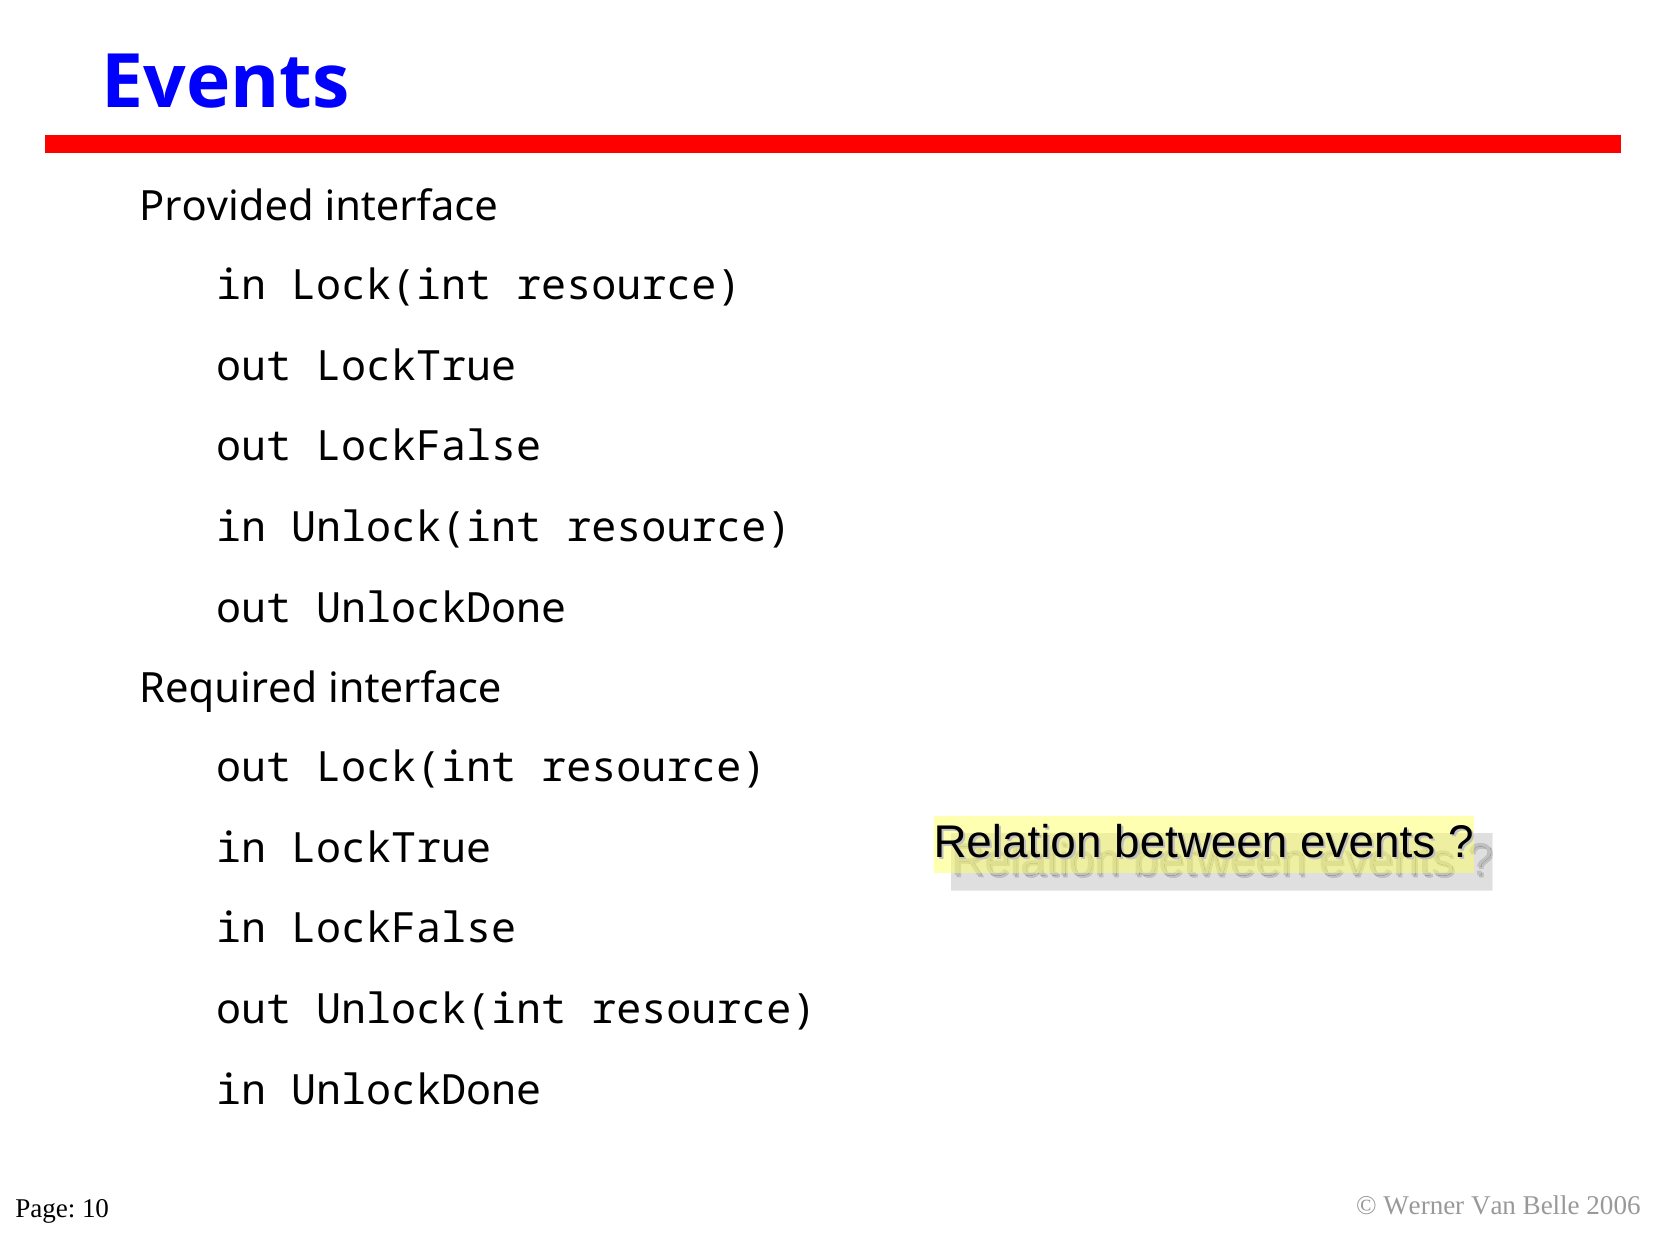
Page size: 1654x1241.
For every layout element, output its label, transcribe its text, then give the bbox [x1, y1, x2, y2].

list Provided interface in Lock(int resource) out LockTrue out LockFalse in Unlock(int resource) out UnlockDone Required interface out Lock(int resource) in LockTrue in LockFalse out Unlock(int resource) in UnlockDone [121, 175, 1534, 1127]
title Events [101, 27, 1514, 130]
text_box Relation between events ? [933, 815, 1475, 873]
